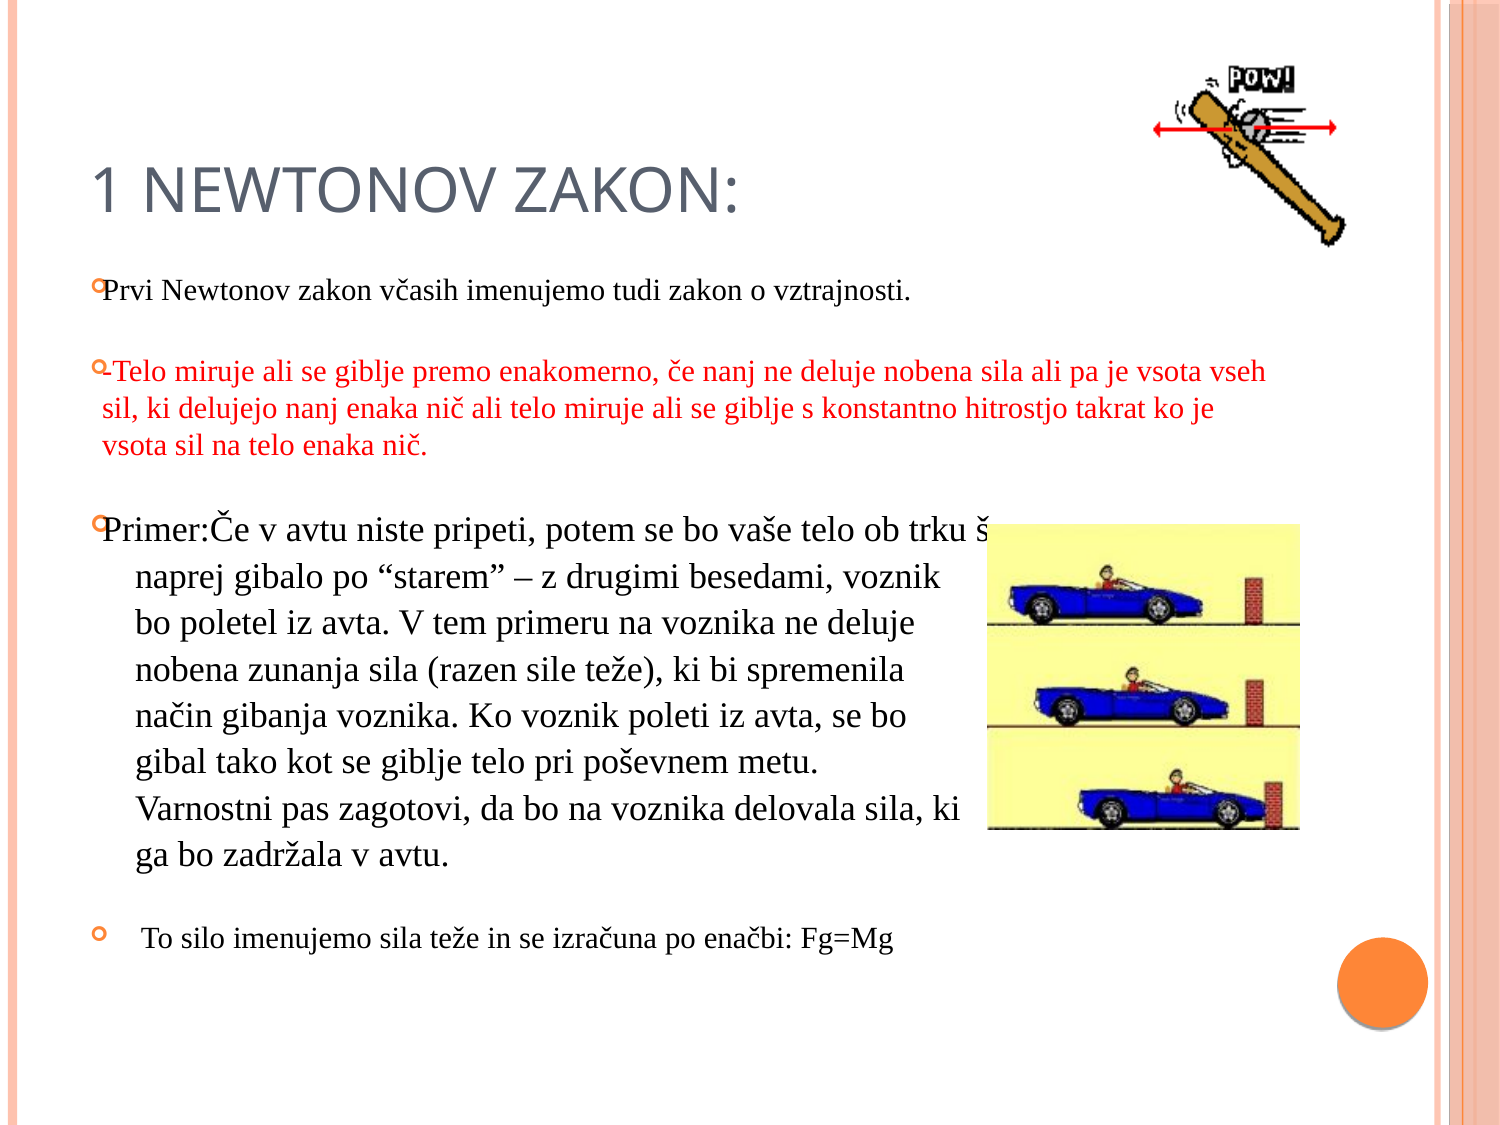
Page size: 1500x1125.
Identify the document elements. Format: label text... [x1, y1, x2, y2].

picture [987, 524, 1300, 830]
list Prvi Newtonov zakon včasih imenujemo tudi zakon o vztrajnosti. -Telo miruje ali se giblje premo enakomerno, če nanj ne deluje nobena sila ali pa je vsota vseh sil, ki delujejo nanj enaka nič ali telo miruje ali se giblje s konstantno hitrostjo takrat ko je vsota sil na telo enaka nič. Primer:Če v avtu niste pripeti, potem se bo vaše telo ob trku še naprej gibalo po “starem” – z drugimi besedami, voznik bo poletel iz avta. V tem primeru na voznika ne deluje nobena zunanja sila (razen sile teže), ki bi spremenila način gibanja voznika. Ko voznik poleti iz avta, se bo gibal tako kot se giblje telo pri poševnem metu. Varnostni pas zagotovi, da bo na voznika delovala sila, ki ga bo zadržala v avtu. To silo imenujemo sila teže in se izračuna po enačbi: Fg=Mg [75, 262, 1300, 1062]
picture [1137, 49, 1375, 263]
title 1 NEWTONOV ZAKON: [75, 45, 1300, 233]
